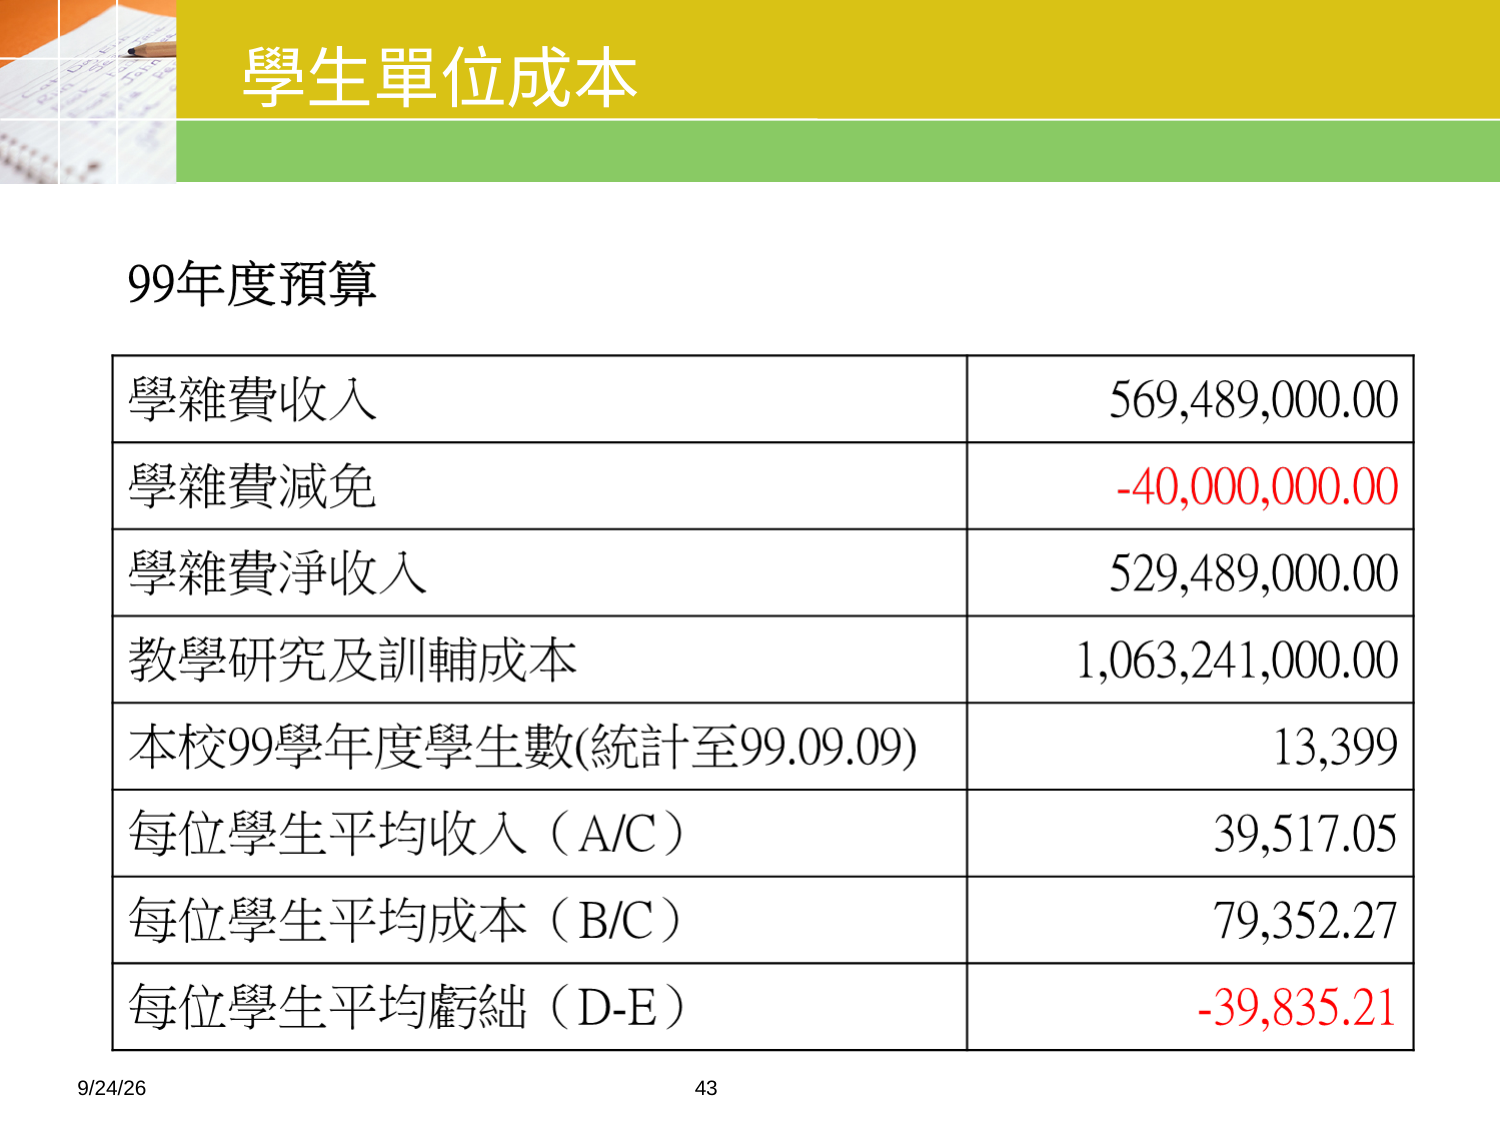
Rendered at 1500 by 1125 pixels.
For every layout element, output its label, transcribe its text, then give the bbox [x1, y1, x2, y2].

title 學生單位成本 [225, 28, 1388, 109]
picture [97, 212, 1446, 1068]
text_box [637, 1068, 775, 1111]
text_box [62, 1067, 376, 1111]
